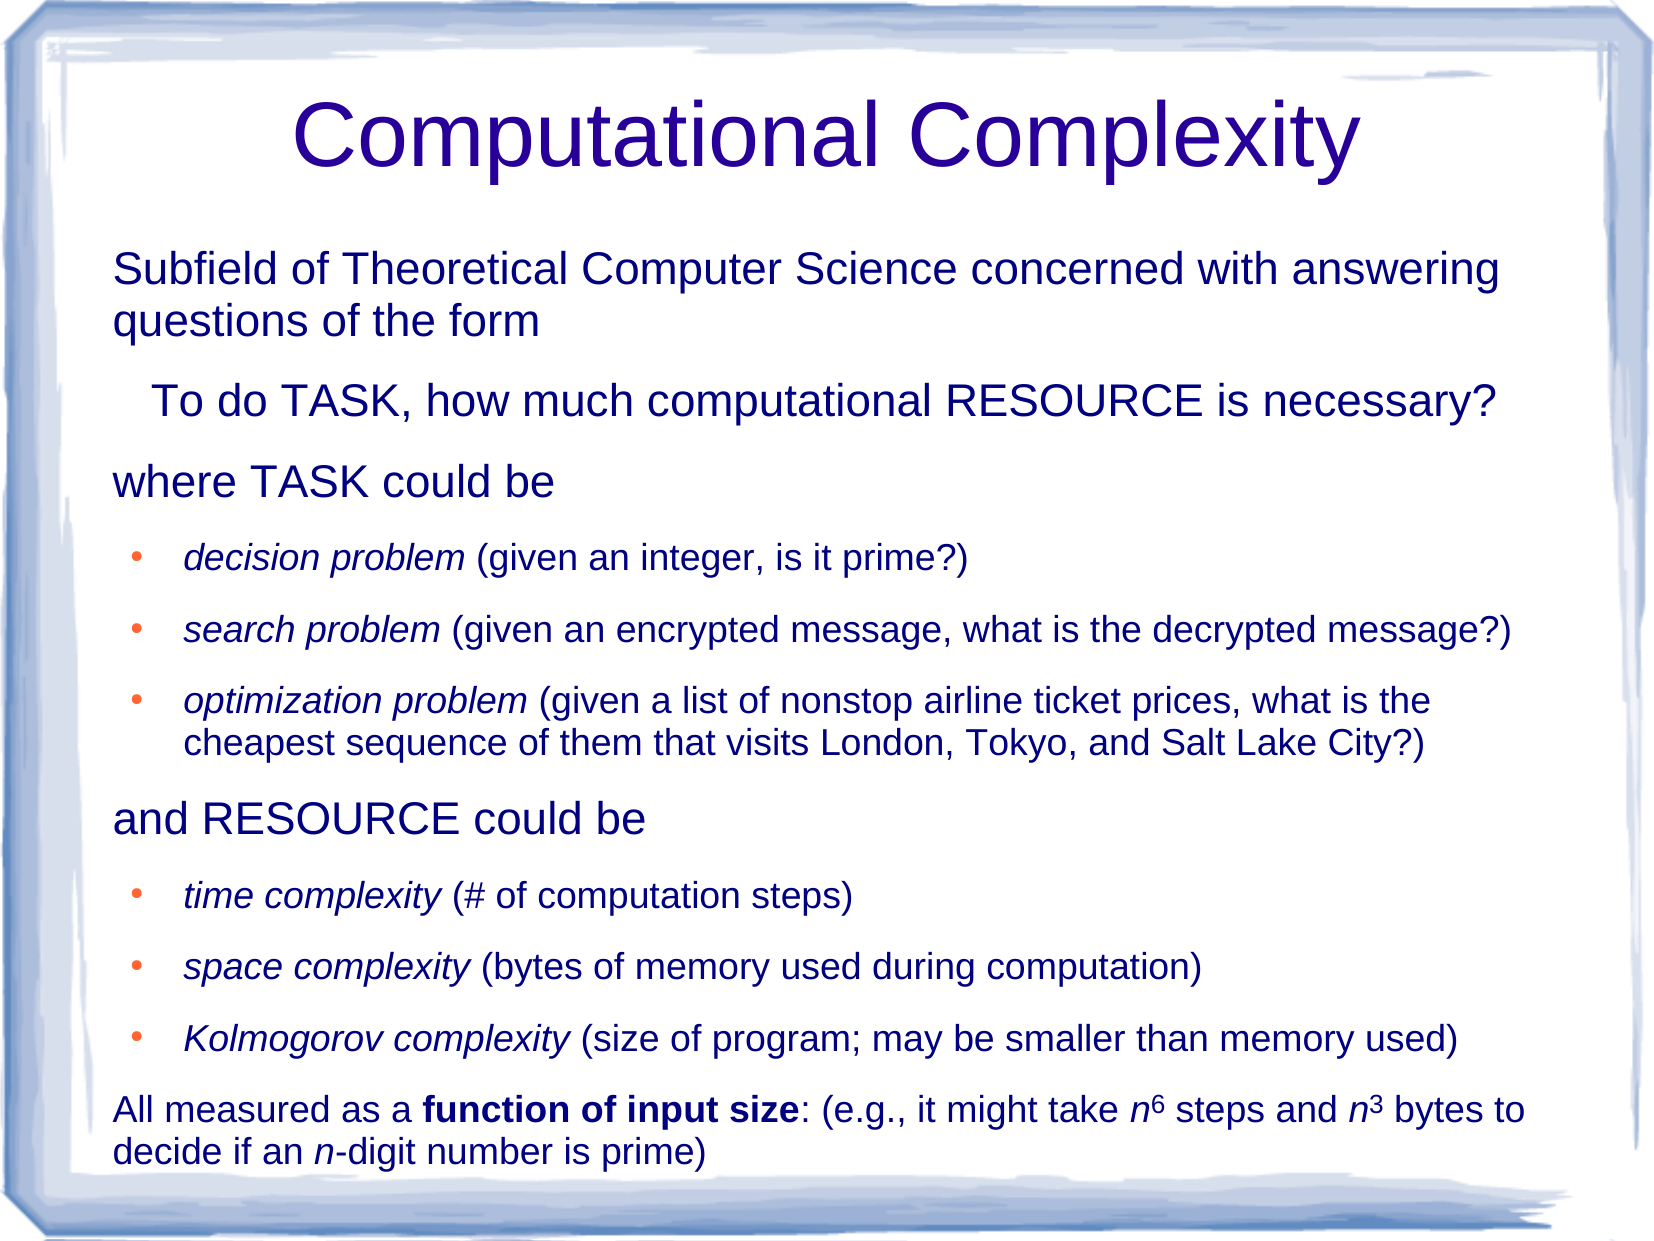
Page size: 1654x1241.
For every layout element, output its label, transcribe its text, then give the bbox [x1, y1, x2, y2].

list Subfield of Theoretical Computer Science concerned with answering questions of the form To do TASK, how much computational RESOURCE is necessary? where TASK could be decision problem (given an integer, is it prime?) search problem (given an encrypted message, what is the decrypted message?) optimization problem (given a list of nonstop airline ticket prices, what is the cheapest sequence of them that visits London, Tokyo, and Salt Lake City?) and RESOURCE could be time complexity (# of computation steps) space complexity (bytes of memory used during computation) Kolmogorov complexity (size of program; may be smaller than memory used) All measured as a function of input size: (e.g., it might take n6 steps and n3 bytes to decide if an n-digit number is prime) [112, 243, 1566, 1174]
picture [0, 0, 1654, 1241]
title Computational Complexity [82, 39, 1571, 232]
